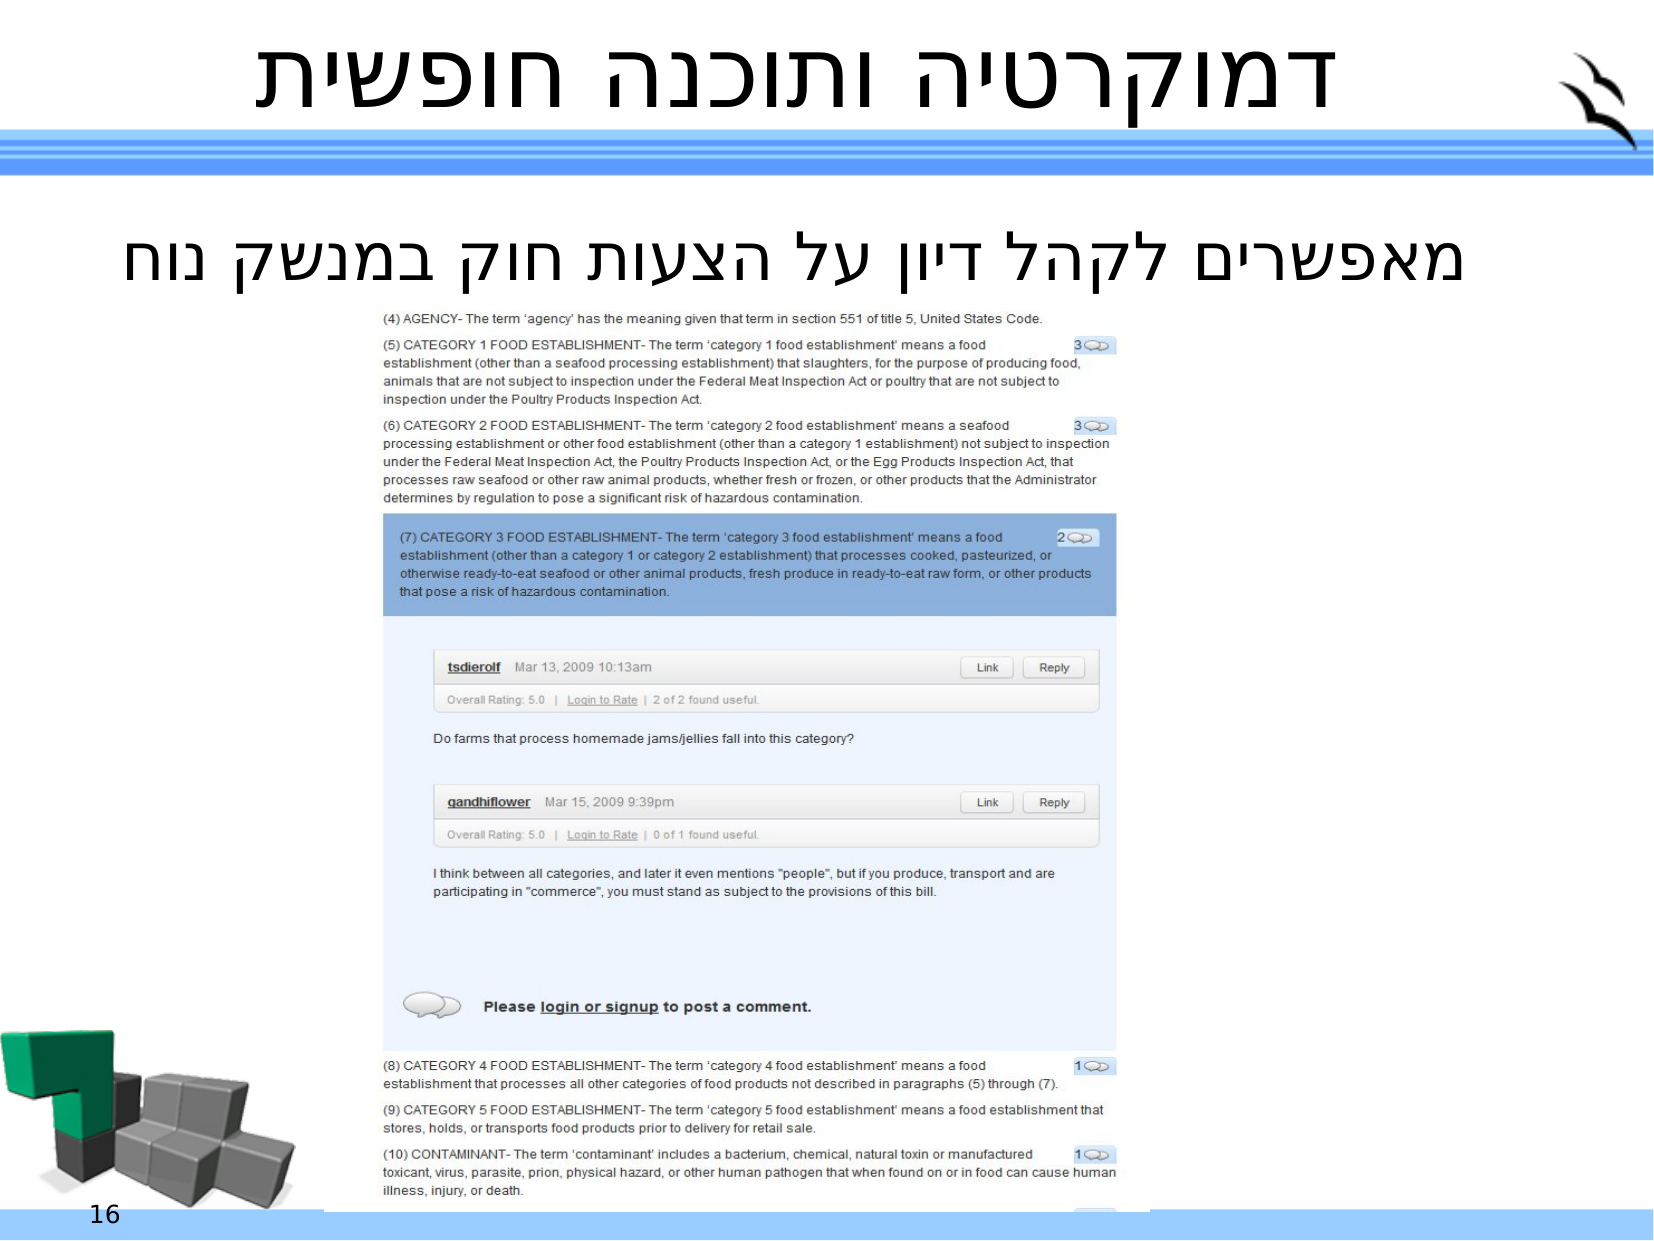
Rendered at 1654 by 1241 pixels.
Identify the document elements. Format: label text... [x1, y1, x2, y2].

picture [0, 47, 1654, 180]
picture [0, 1030, 296, 1211]
title דמוקרטיה ותוכנה חופשית [92, 19, 1505, 126]
list מאפשרים לקהל דיון על הצעות חוק במנשק נוח [75, 218, 1488, 1174]
picture [324, 295, 1150, 1212]
